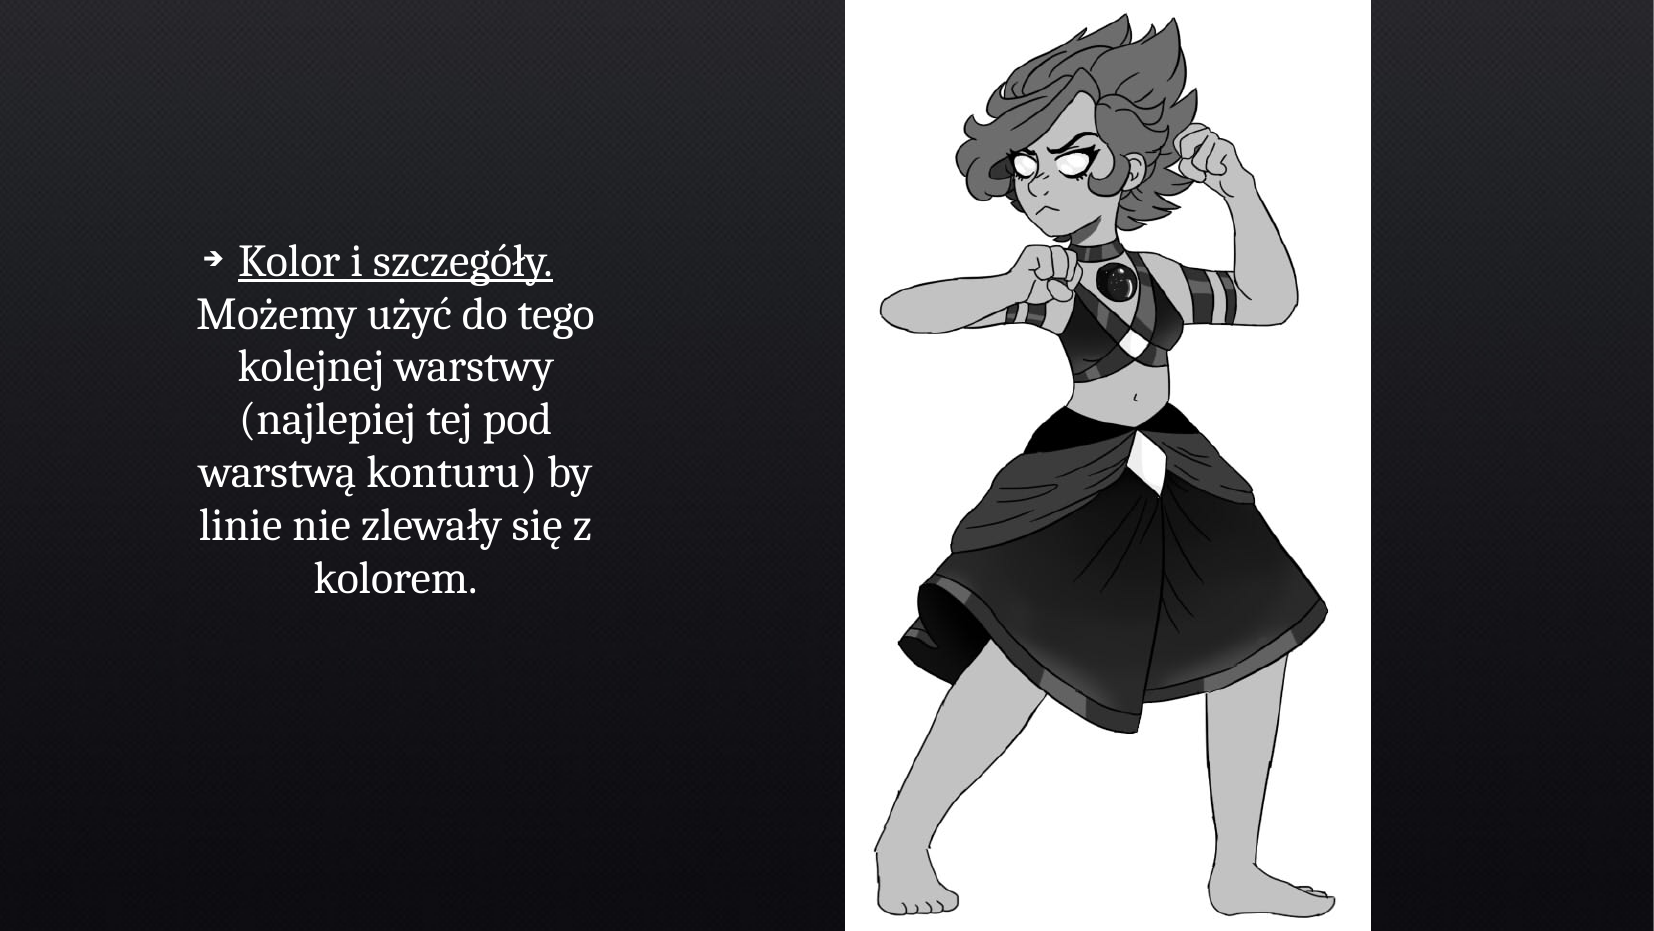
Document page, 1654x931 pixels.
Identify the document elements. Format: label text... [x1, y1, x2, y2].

picture [0, 0, 1654, 931]
subtitle Kolor i szczegóły. Możemy użyć do tego kolejnej warstwy (najlepiej tej pod warstwą konturu) by linie nie zlewały się z kolorem. [129, 82, 626, 757]
